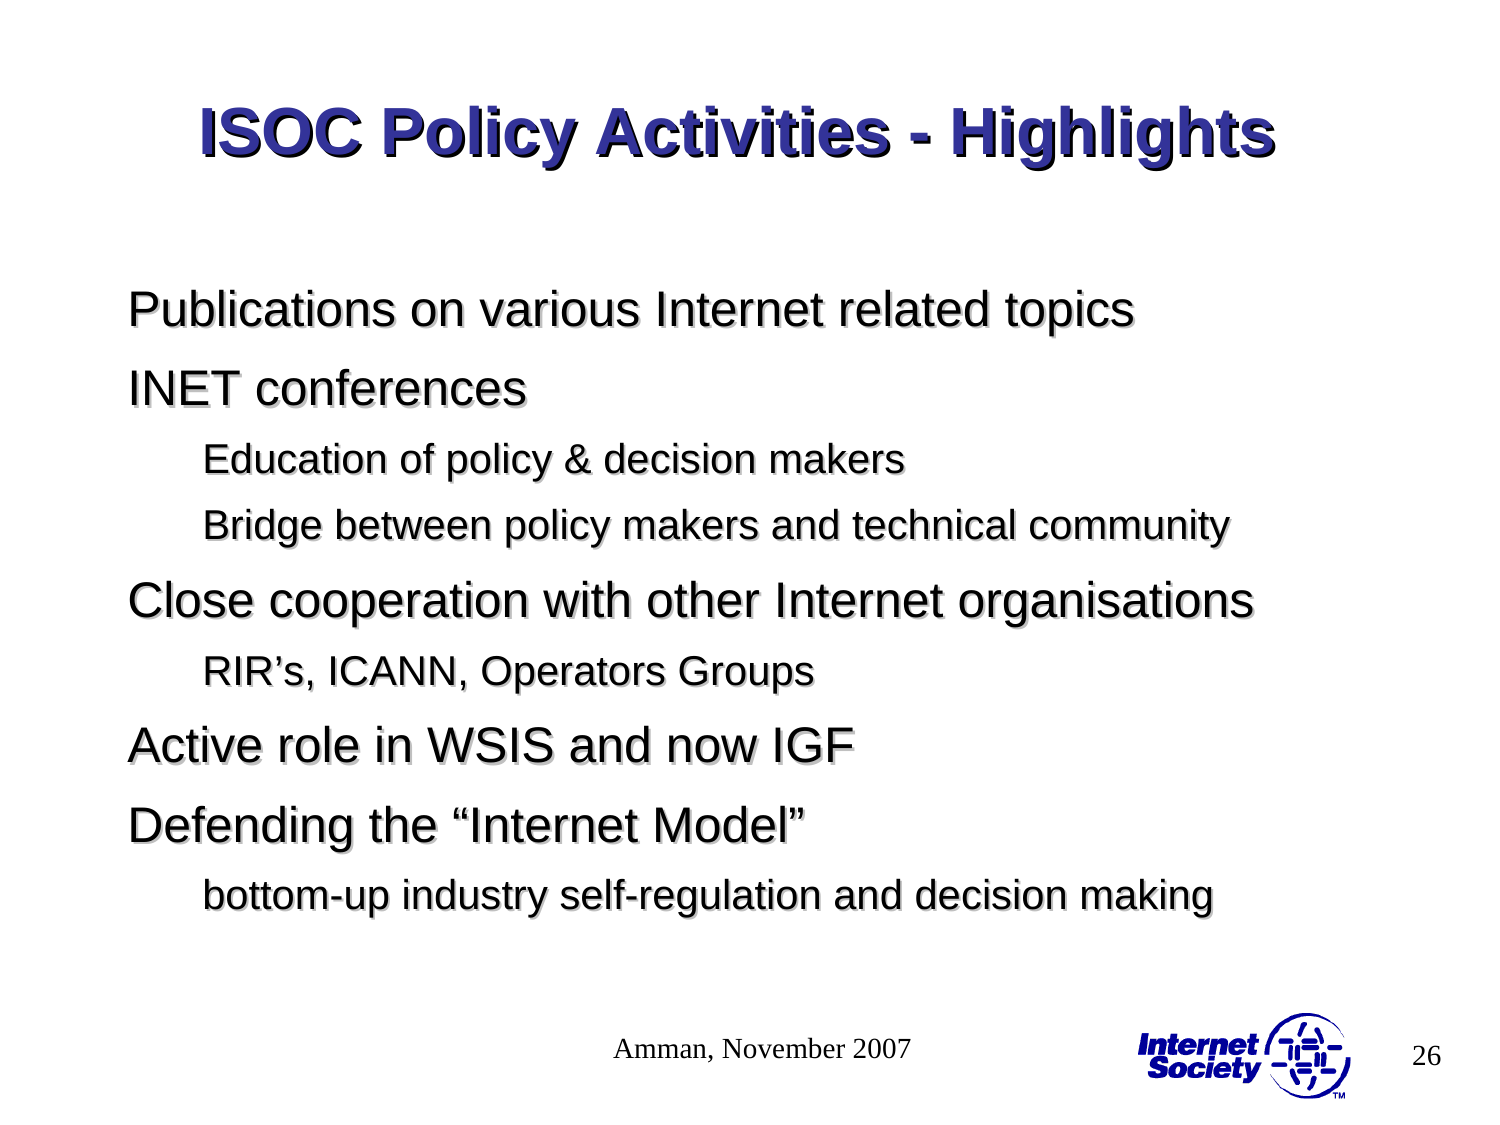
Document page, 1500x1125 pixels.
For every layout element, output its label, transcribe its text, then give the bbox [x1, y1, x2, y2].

picture [1137, 1012, 1351, 1099]
list Publications on various Internet related topics INET conferences Education of policy & decision makers Bridge between policy makers and technical community Close cooperation with other Internet organisations RIR’s, ICANN, Operators Groups Active role in WSIS and now IGF Defending the “Internet Model” bottom-up industry self-regulation and decision making [112, 262, 1388, 1001]
title ISOC Policy Activities - Highlights [99, 37, 1375, 225]
